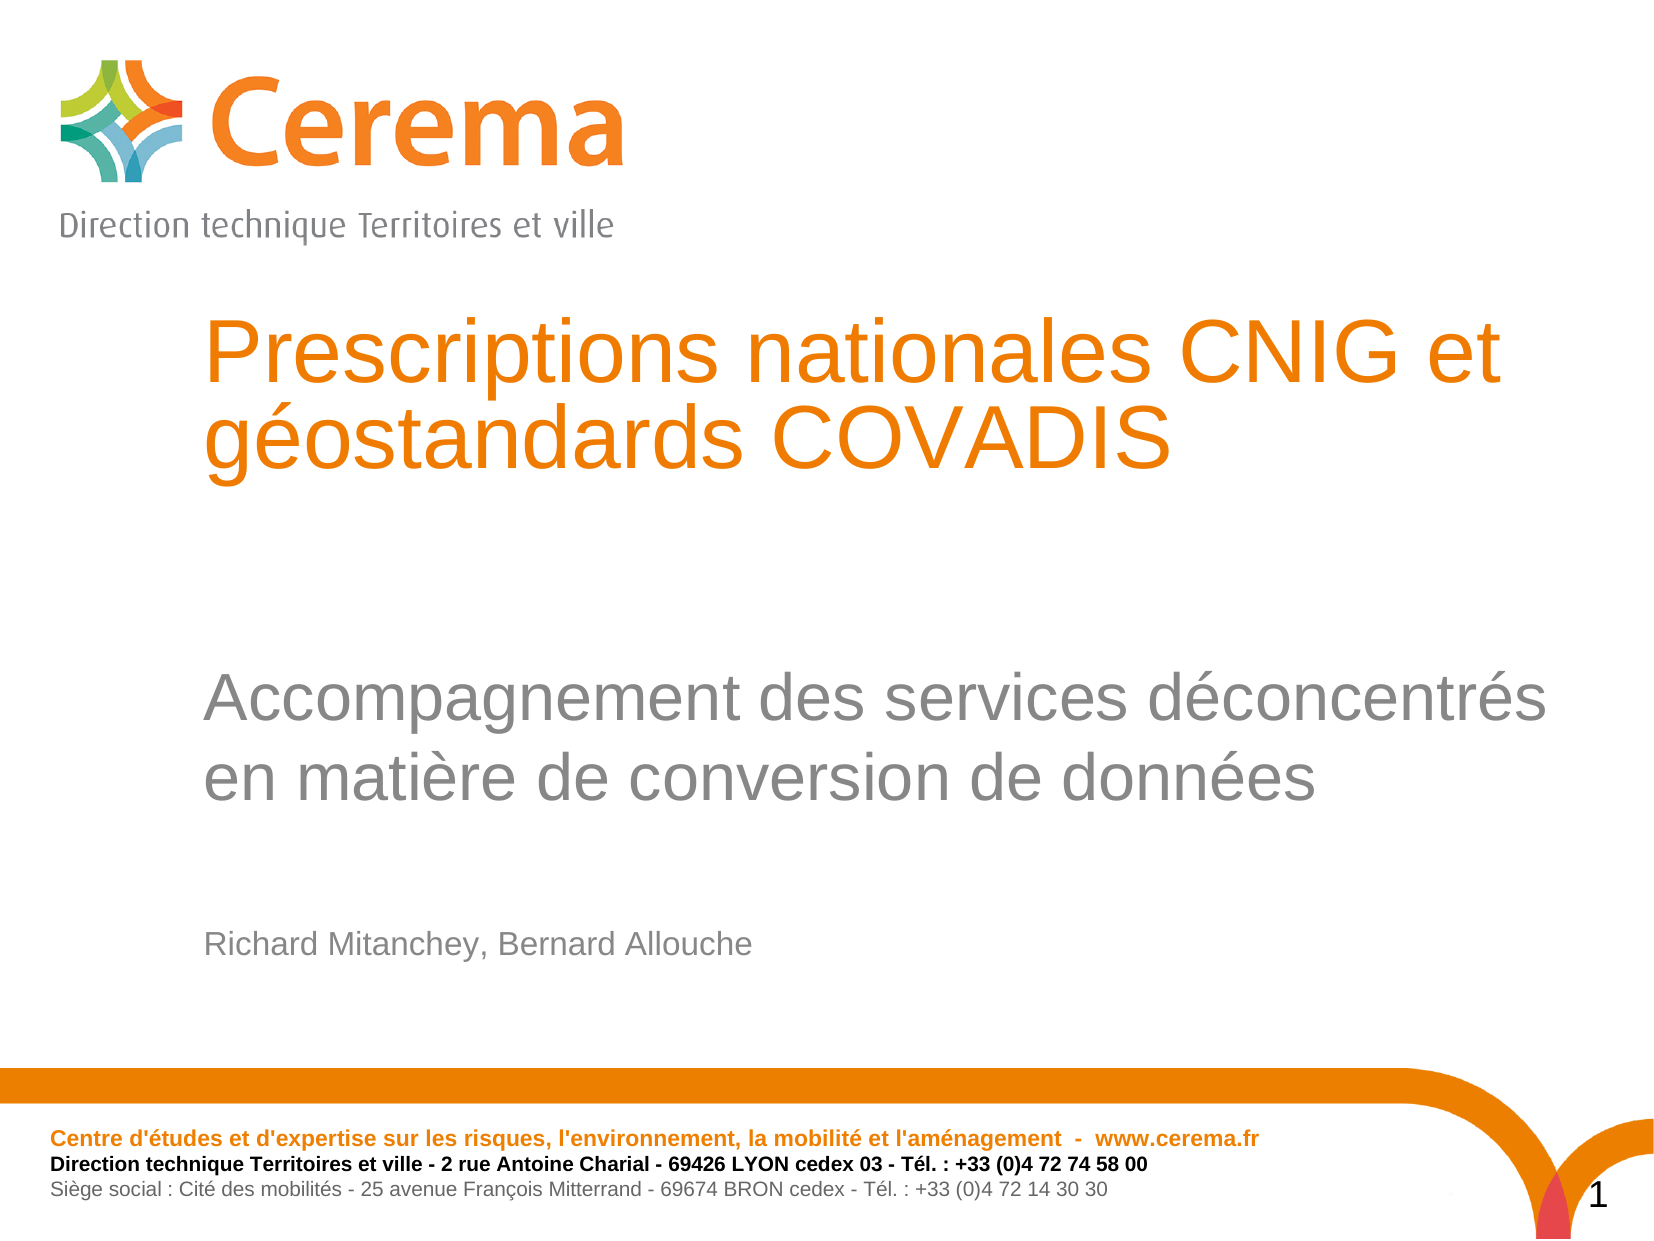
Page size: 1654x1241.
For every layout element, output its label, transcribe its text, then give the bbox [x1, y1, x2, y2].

text_box Richard Mitanchey, Bernard Allouche [188, 906, 1465, 977]
picture [0, 0, 684, 291]
text_box Prescriptions nationales CNIG et géostandards COVADIS [188, 306, 1536, 513]
picture [0, 1068, 1654, 1239]
text_box Accompagnement des services déconcentrés en matière de conversion de données [188, 646, 1607, 752]
